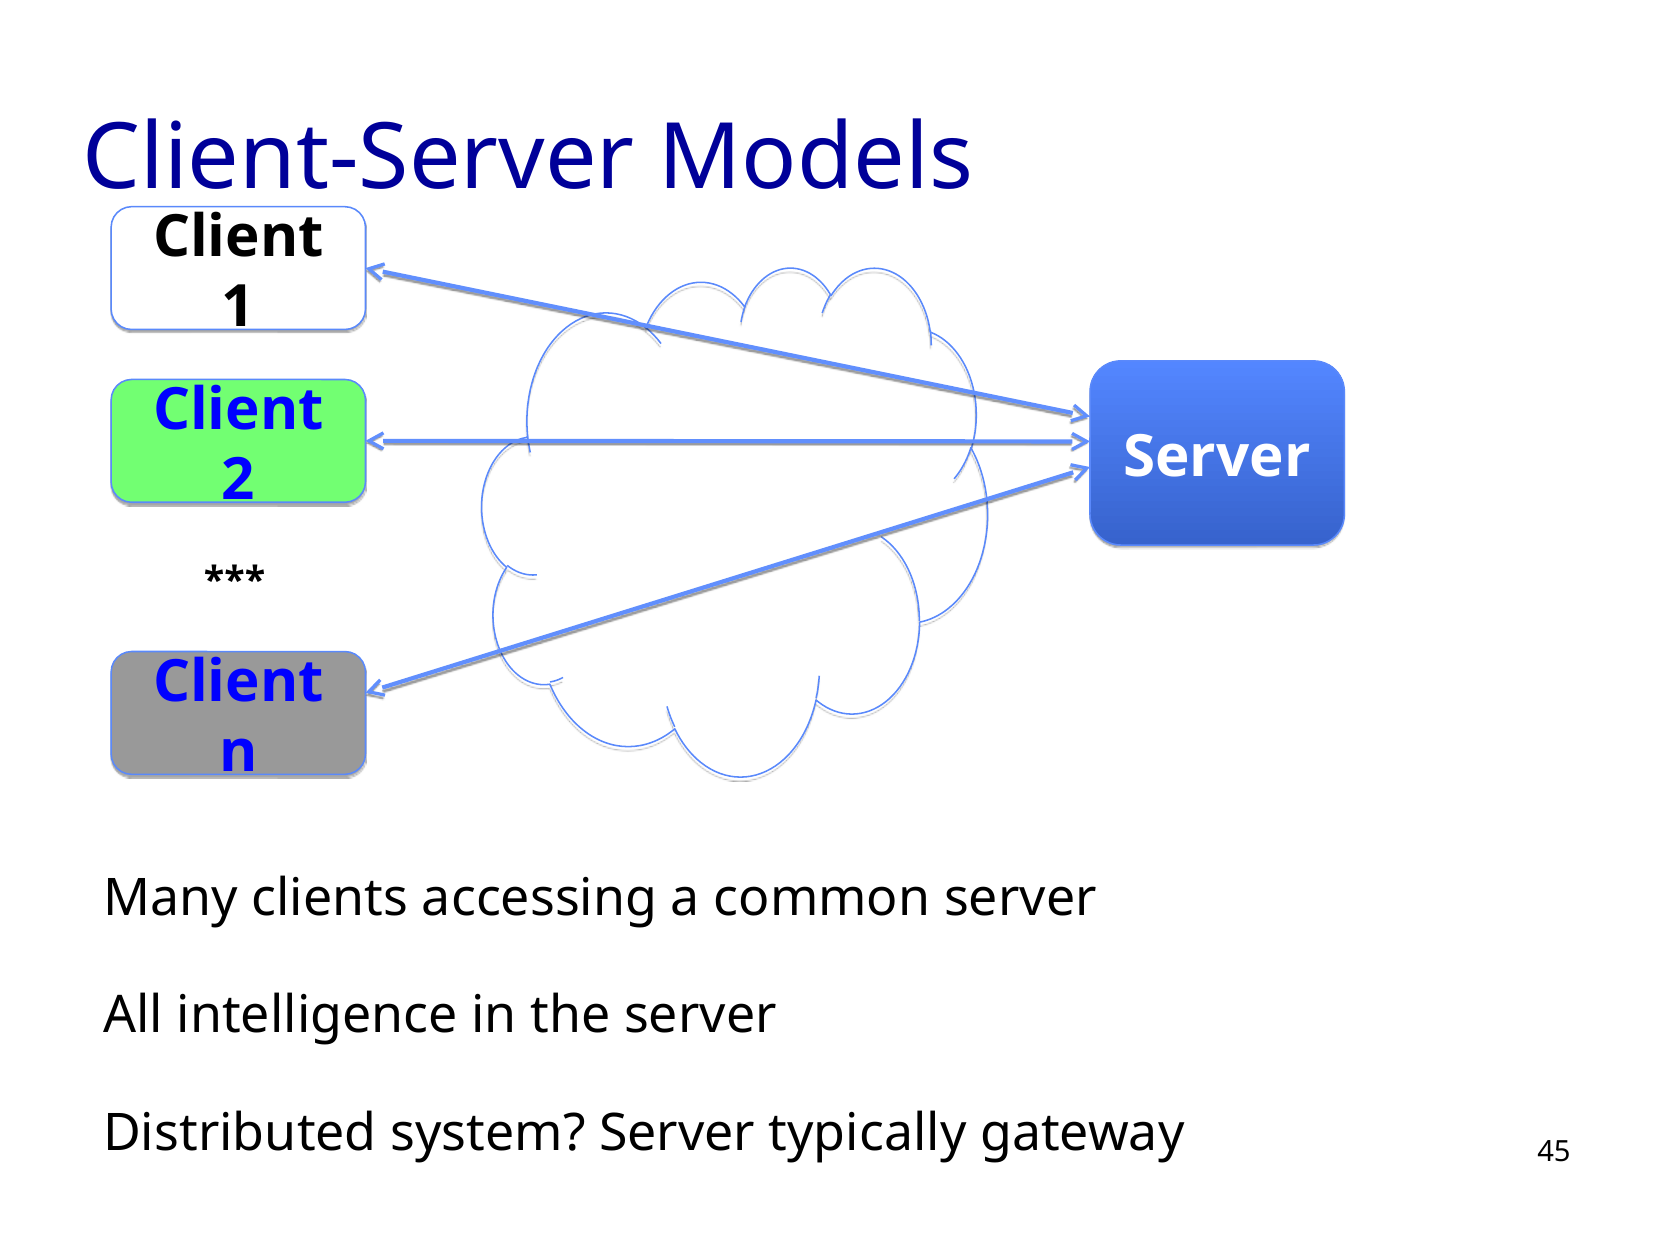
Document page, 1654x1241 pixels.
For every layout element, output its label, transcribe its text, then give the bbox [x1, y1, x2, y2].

text_box Server [1089, 360, 1345, 546]
list Many clients accessing a common server All intelligence in the server Distributed system? Server typically gateway [75, 860, 1425, 1171]
text_box *** [189, 548, 281, 609]
text_box Client 1 [111, 206, 366, 330]
title Client-Server Models [82, 49, 1571, 257]
text_box Client 2 [111, 379, 366, 503]
text_box Client n [111, 651, 366, 775]
